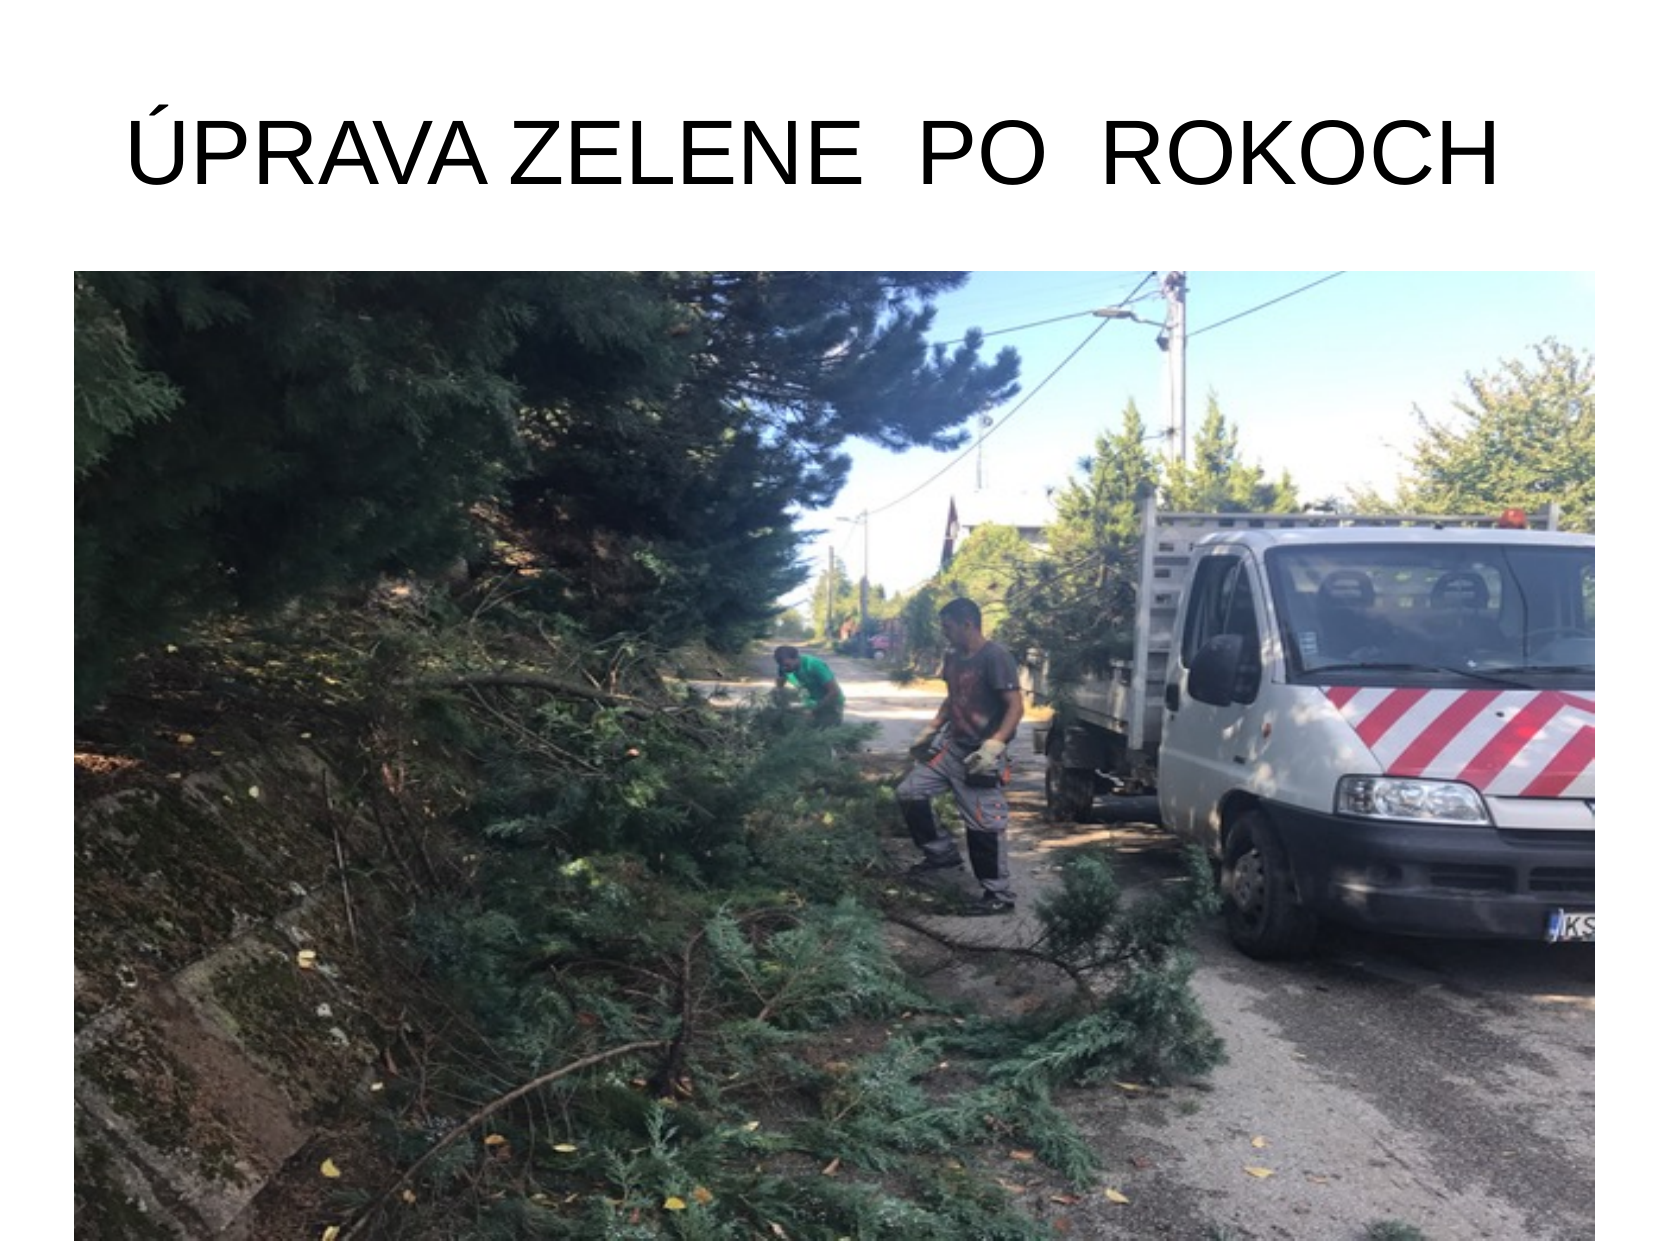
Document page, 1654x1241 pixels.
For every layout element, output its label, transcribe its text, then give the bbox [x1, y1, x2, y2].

title ÚPRAVA ZELENE PO ROKOCH [82, 49, 1571, 257]
picture [74, 271, 1595, 1241]
